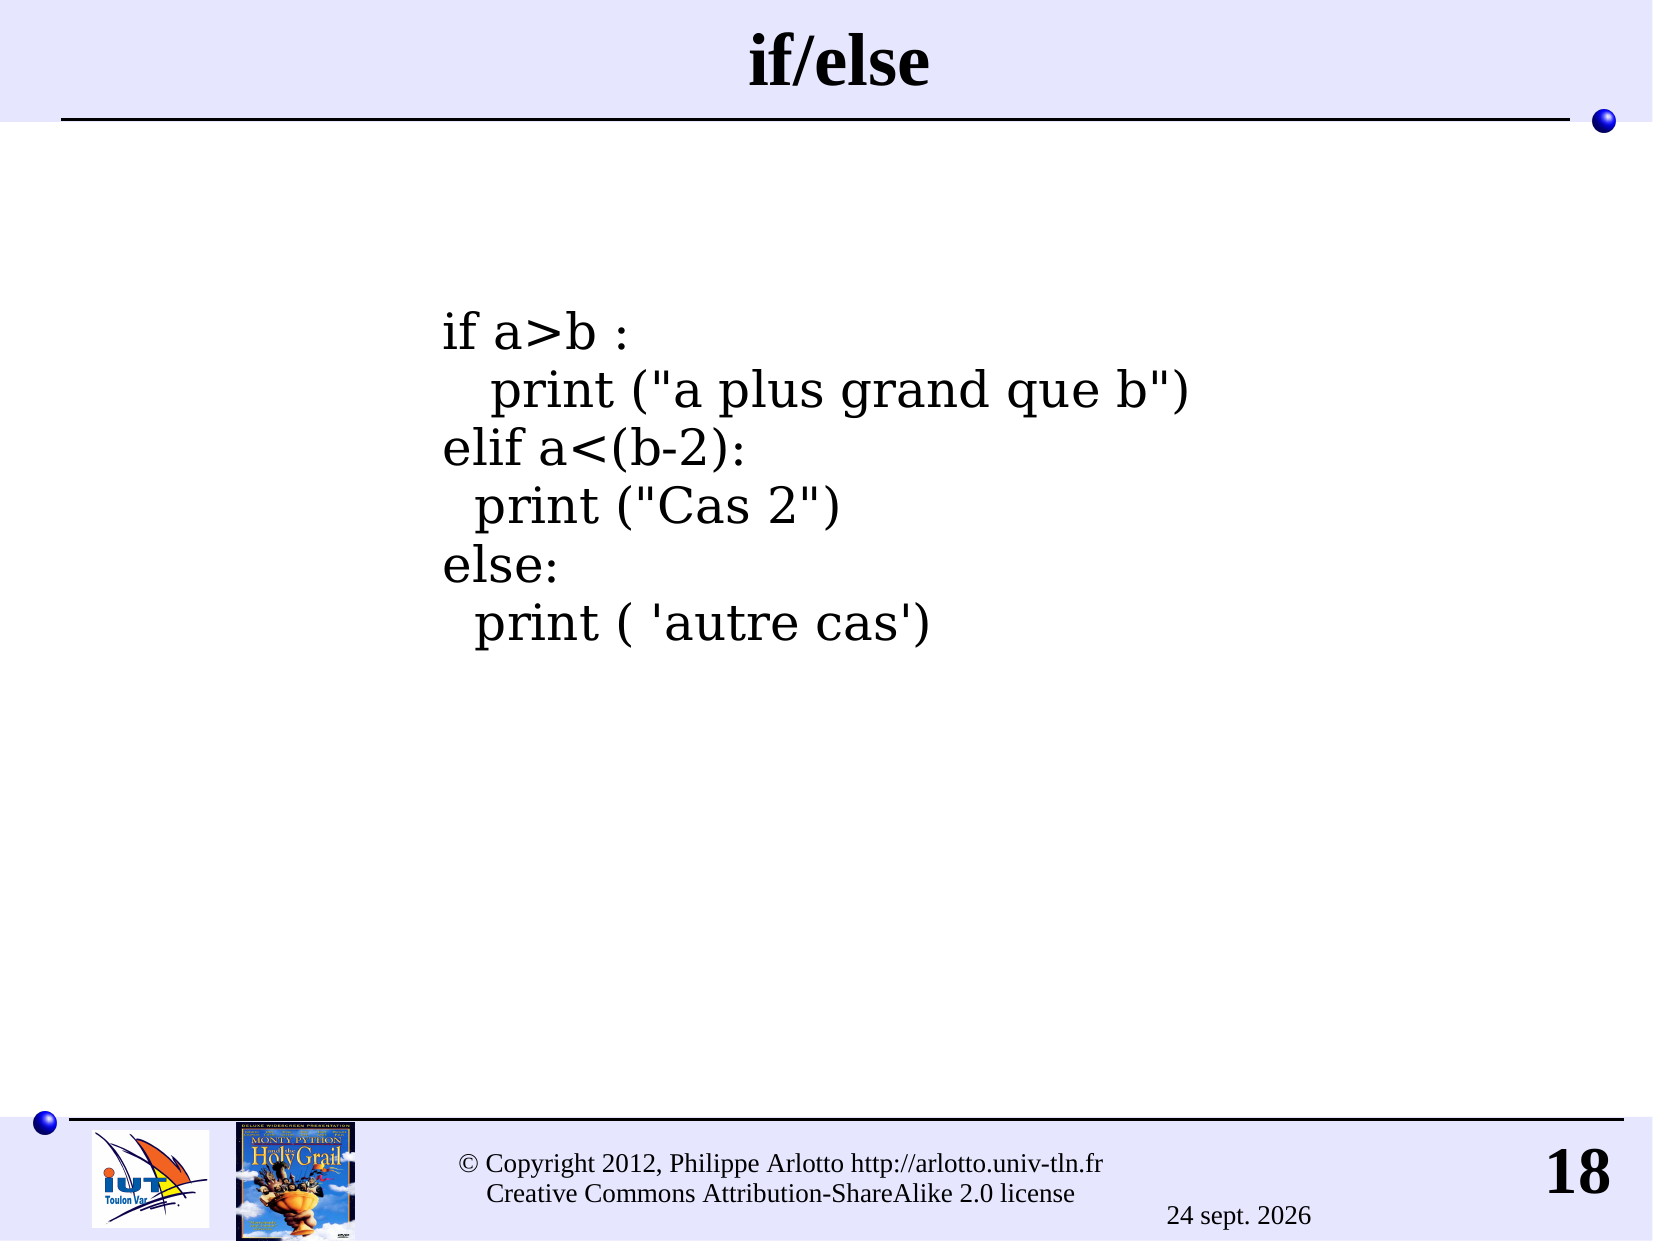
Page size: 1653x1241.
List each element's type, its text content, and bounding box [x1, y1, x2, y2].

picture [236, 1122, 355, 1241]
title if/else [95, 14, 1585, 107]
text_box if a>b : print ("a plus grand que b") elif a<(b-2): print ("Cas 2") else: print ( 'autre cas') [442, 302, 1192, 830]
